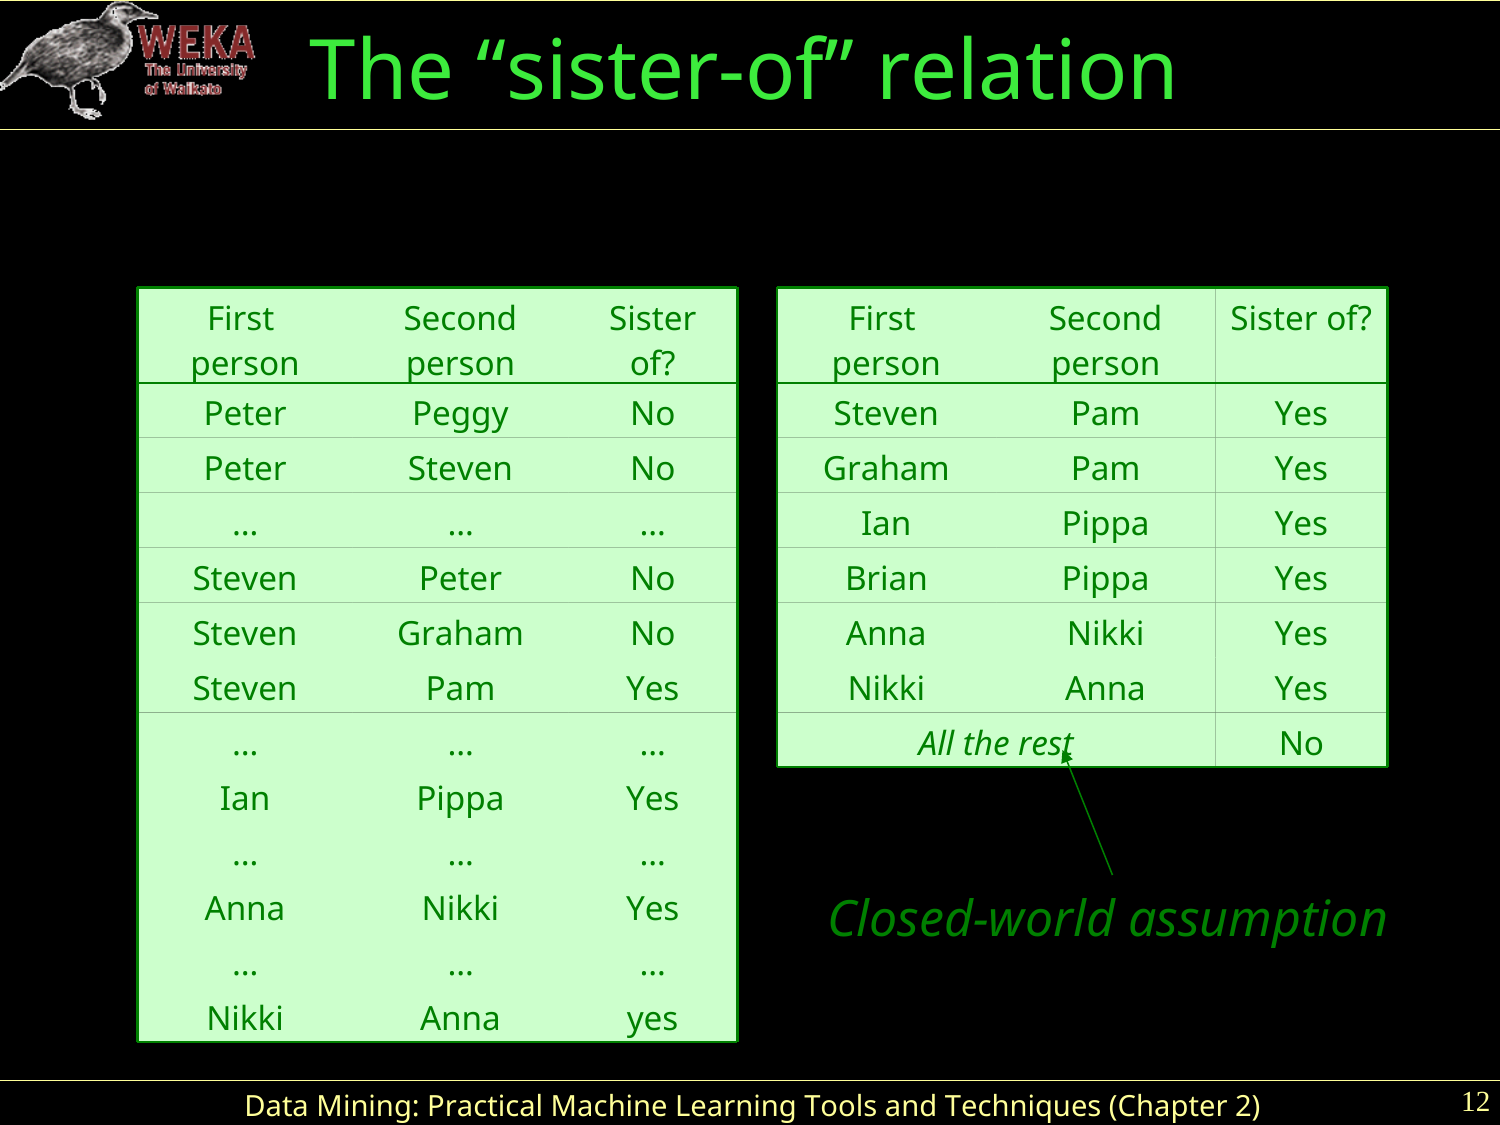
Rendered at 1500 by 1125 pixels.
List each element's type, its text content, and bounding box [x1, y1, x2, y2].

text_box Peter [353, 548, 569, 603]
text_box Anna [353, 987, 569, 1041]
text_box Steven [139, 603, 353, 658]
picture [0, 1, 266, 129]
text_box … [139, 933, 353, 987]
text_box Nikki [778, 658, 997, 713]
text_box Yes [569, 878, 736, 933]
text_box Yes [1216, 658, 1386, 713]
text_box Sister of? [1216, 289, 1386, 382]
text_box Second person [353, 289, 569, 382]
text_box Nikki [997, 603, 1216, 658]
text_box Steven [353, 438, 569, 493]
text_box Peter [139, 384, 353, 438]
text_box … [569, 823, 736, 878]
title The “sister-of” relation [295, 0, 1500, 148]
text_box Brian [778, 548, 997, 603]
text_box … [353, 493, 569, 548]
text_box Anna [778, 603, 997, 658]
text_box First person [778, 289, 997, 382]
text_box Yes [1216, 548, 1386, 603]
text_box Pam [997, 438, 1216, 493]
text_box Peggy [353, 384, 569, 438]
text_box … [569, 933, 736, 987]
text_box Yes [1216, 438, 1386, 493]
text_box … [569, 713, 736, 768]
text_box … [353, 933, 569, 987]
text_box Graham [353, 603, 569, 658]
text_box … [569, 493, 736, 548]
text_box All the rest [778, 713, 1216, 766]
text_box yes [569, 987, 736, 1041]
text_box … [139, 713, 353, 768]
text_box Nikki [139, 987, 353, 1041]
text_box … [353, 713, 569, 768]
text_box Yes [569, 658, 736, 713]
text_box Anna [139, 878, 353, 933]
text_box … [139, 823, 353, 878]
text_box … [353, 823, 569, 878]
text_box Closed-world assumption [812, 874, 1404, 959]
text_box Pam [353, 658, 569, 713]
text_box Pippa [997, 493, 1216, 548]
text_box Pam [997, 384, 1216, 438]
text_box No [569, 438, 736, 493]
text_box Steven [139, 548, 353, 603]
text_box Pippa [353, 768, 569, 823]
text_box No [569, 384, 736, 438]
text_box First person [139, 289, 353, 382]
text_box Second person [997, 289, 1216, 382]
text_box Yes [569, 768, 736, 823]
text_box No [569, 548, 736, 603]
text_box Ian [778, 493, 997, 548]
text_box Yes [1216, 384, 1386, 438]
text_box Yes [1216, 603, 1386, 658]
text_box Peter [139, 438, 353, 493]
text_box Graham [778, 438, 997, 493]
text_box No [1216, 713, 1386, 766]
text_box No [569, 603, 736, 658]
text_box Nikki [353, 878, 569, 933]
text_box Steven [139, 658, 353, 713]
text_box Ian [139, 768, 353, 823]
text_box Steven [778, 384, 997, 438]
text_box Pippa [997, 548, 1216, 603]
text_box Anna [997, 658, 1216, 713]
text_box Yes [1216, 493, 1386, 548]
text_box … [139, 493, 353, 548]
text_box Sister of? [569, 289, 736, 382]
